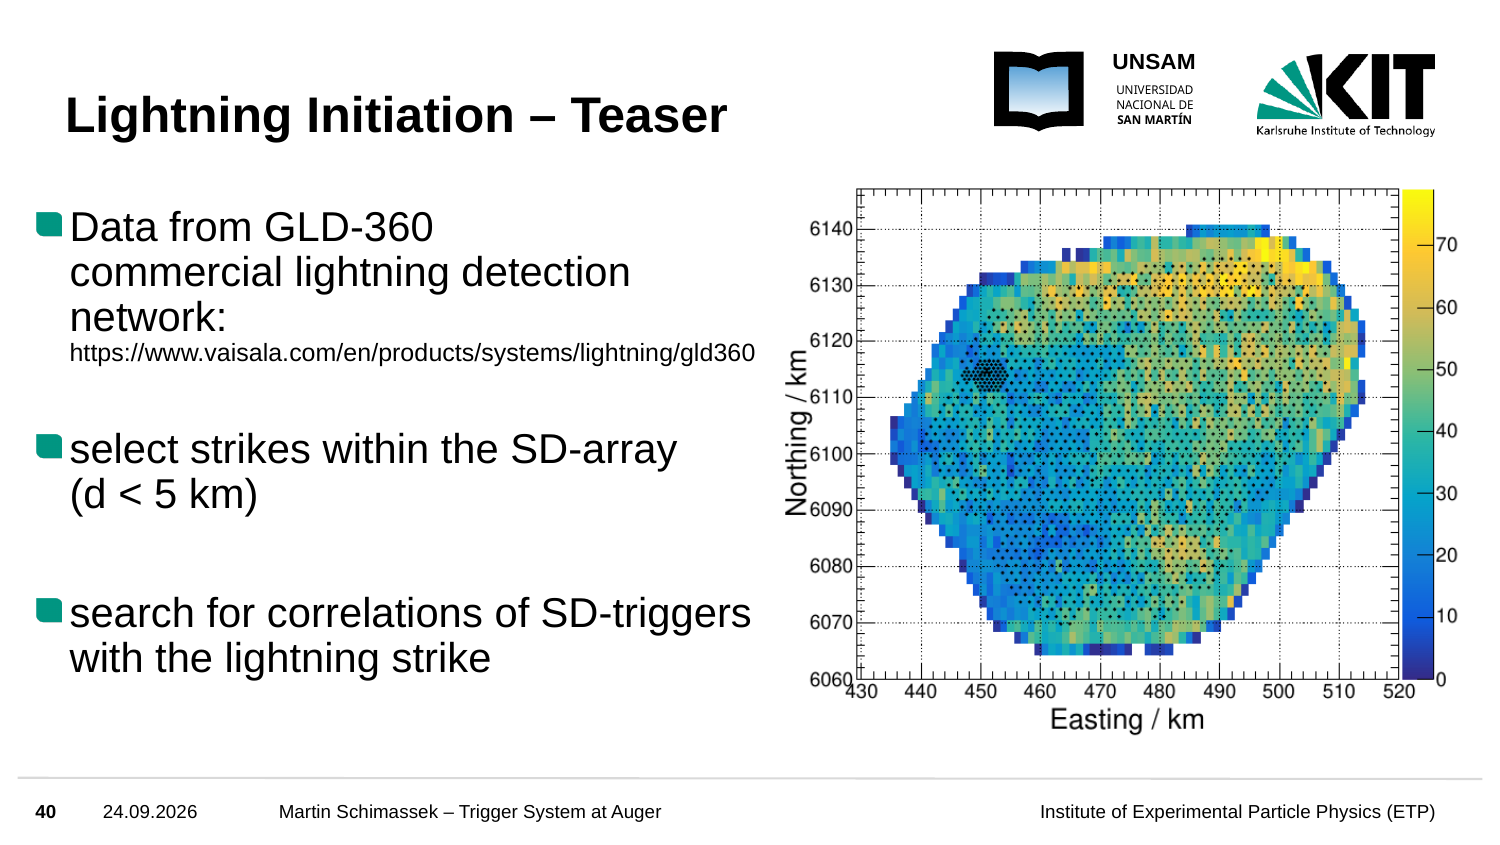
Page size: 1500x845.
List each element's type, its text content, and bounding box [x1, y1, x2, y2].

slide_number 01.11.2021 [102, 778, 272, 844]
title Lightning Initiation – Teaser [64, 48, 1192, 144]
list Data from GLD-360 commercial lightning detection network: https://www.vaisala.com/en/products/systems/lightning/gld360 select strikes within the SD-array (d < 5 km) search for correlations of SD-triggers with the lightning strike [36, 205, 780, 740]
picture [1257, 54, 1435, 137]
slide_number <number> [35, 778, 89, 844]
picture [780, 164, 1466, 749]
